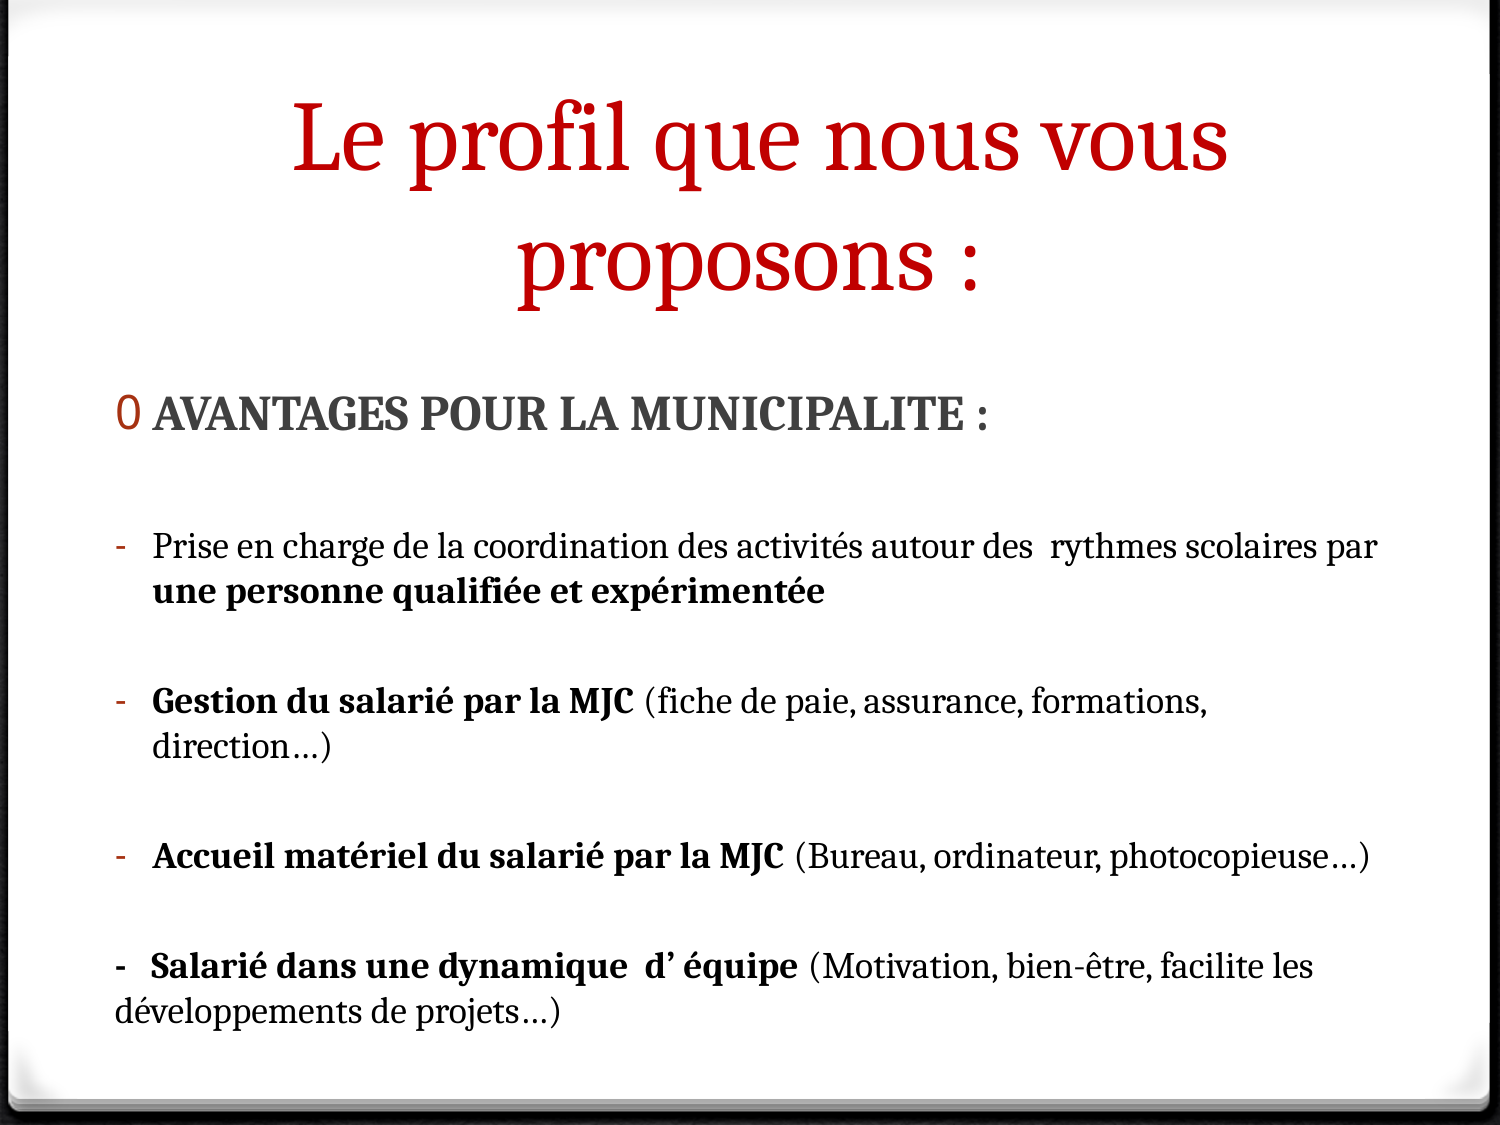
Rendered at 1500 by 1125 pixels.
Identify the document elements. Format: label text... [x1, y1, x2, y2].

picture [0, 0, 1500, 1125]
title Le profil que nous vous proposons : [90, 71, 1410, 309]
list AVANTAGES POUR LA MUNICIPALITE : Prise en charge de la coordination des activités autour des rythmes scolaires par une personne qualifiée et expérimentée Gestion du salarié par la MJC (fiche de paie, assurance, formations, direction…) Accueil matériel du salarié par la MJC (Bureau, ordinateur, photocopieuse…) - Salarié dans une dynamique d’ équipe (Motivation, bien-être, facilite les développements de projets…) [100, 373, 1400, 1022]
